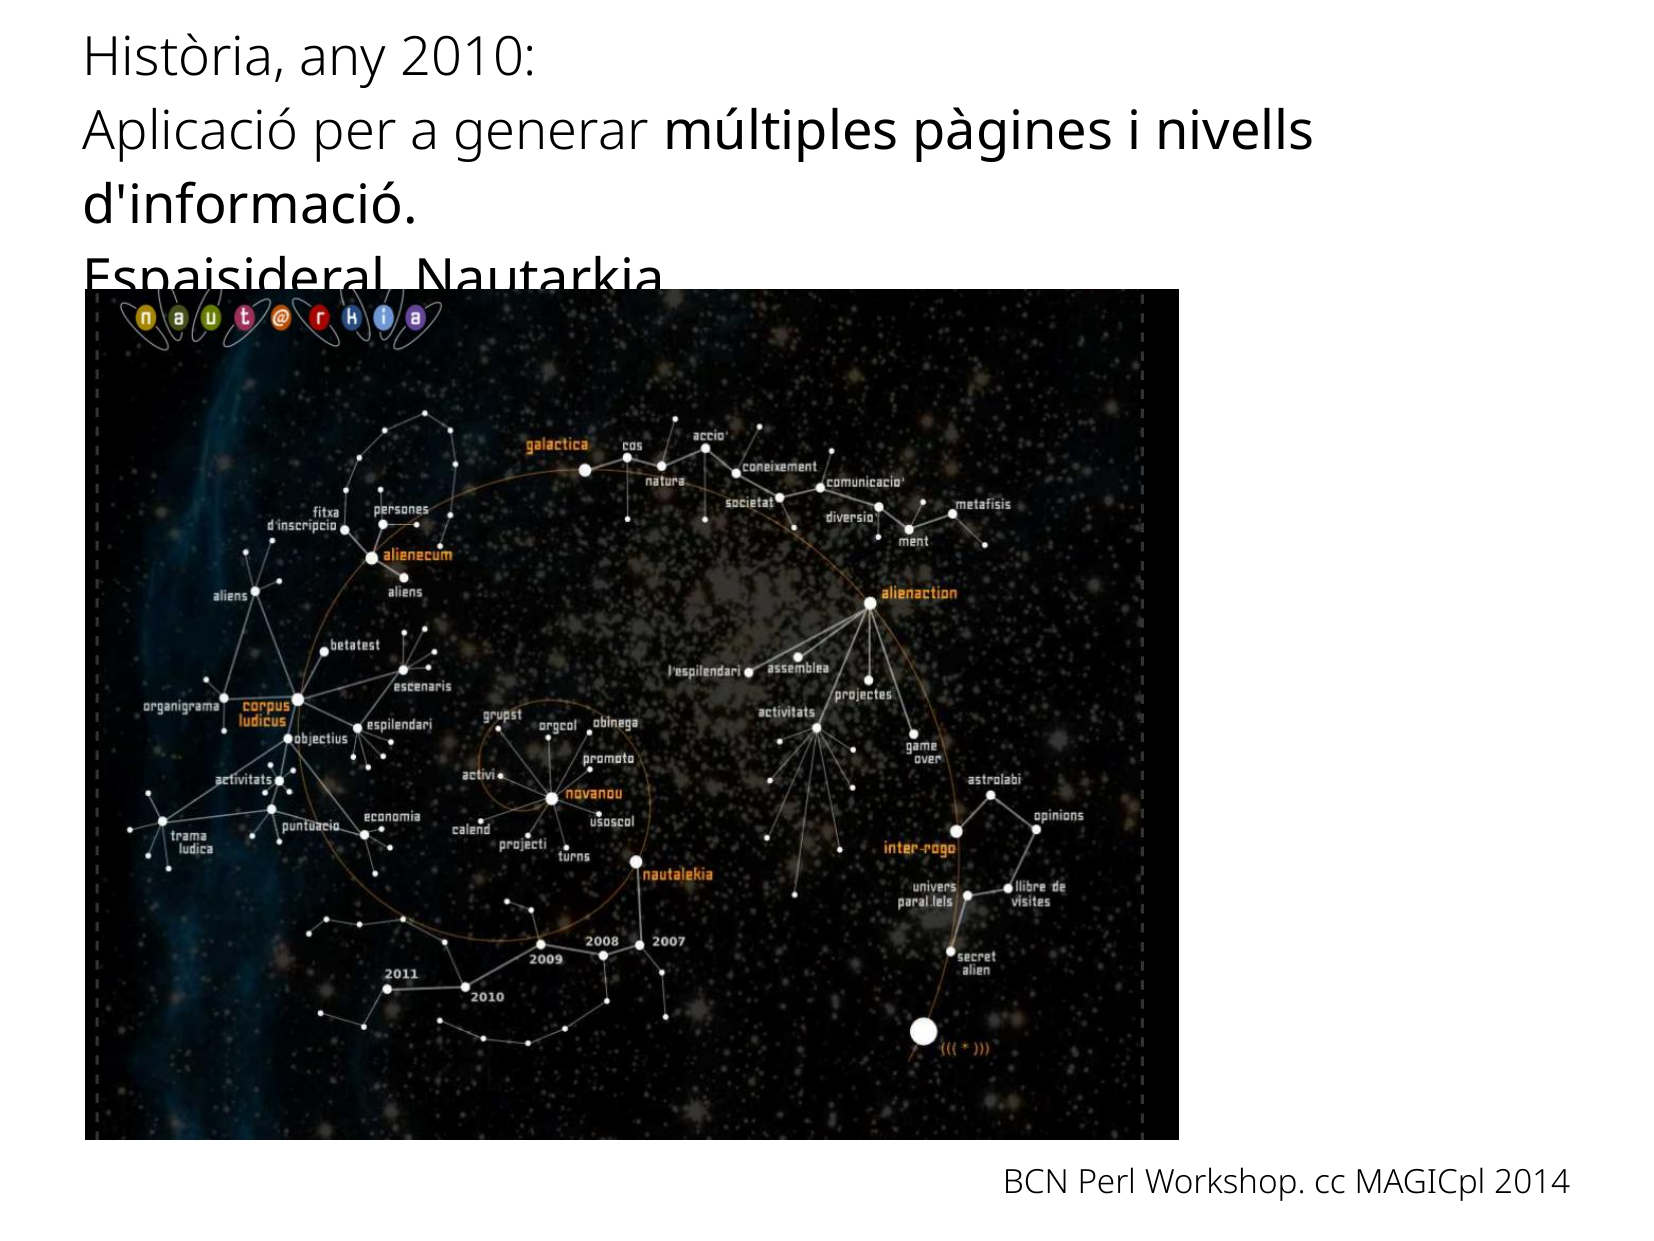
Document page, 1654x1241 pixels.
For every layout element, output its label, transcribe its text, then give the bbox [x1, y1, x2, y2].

title BCN Perl Workshop. cc MAGICpl 2014 [82, 1139, 1571, 1223]
title Història, any 2010: Aplicació per a generar múltiples pàgines i nivells d'informació. Espaisideral, Nautarkia. [82, 67, 1571, 263]
picture [85, 289, 1179, 1140]
